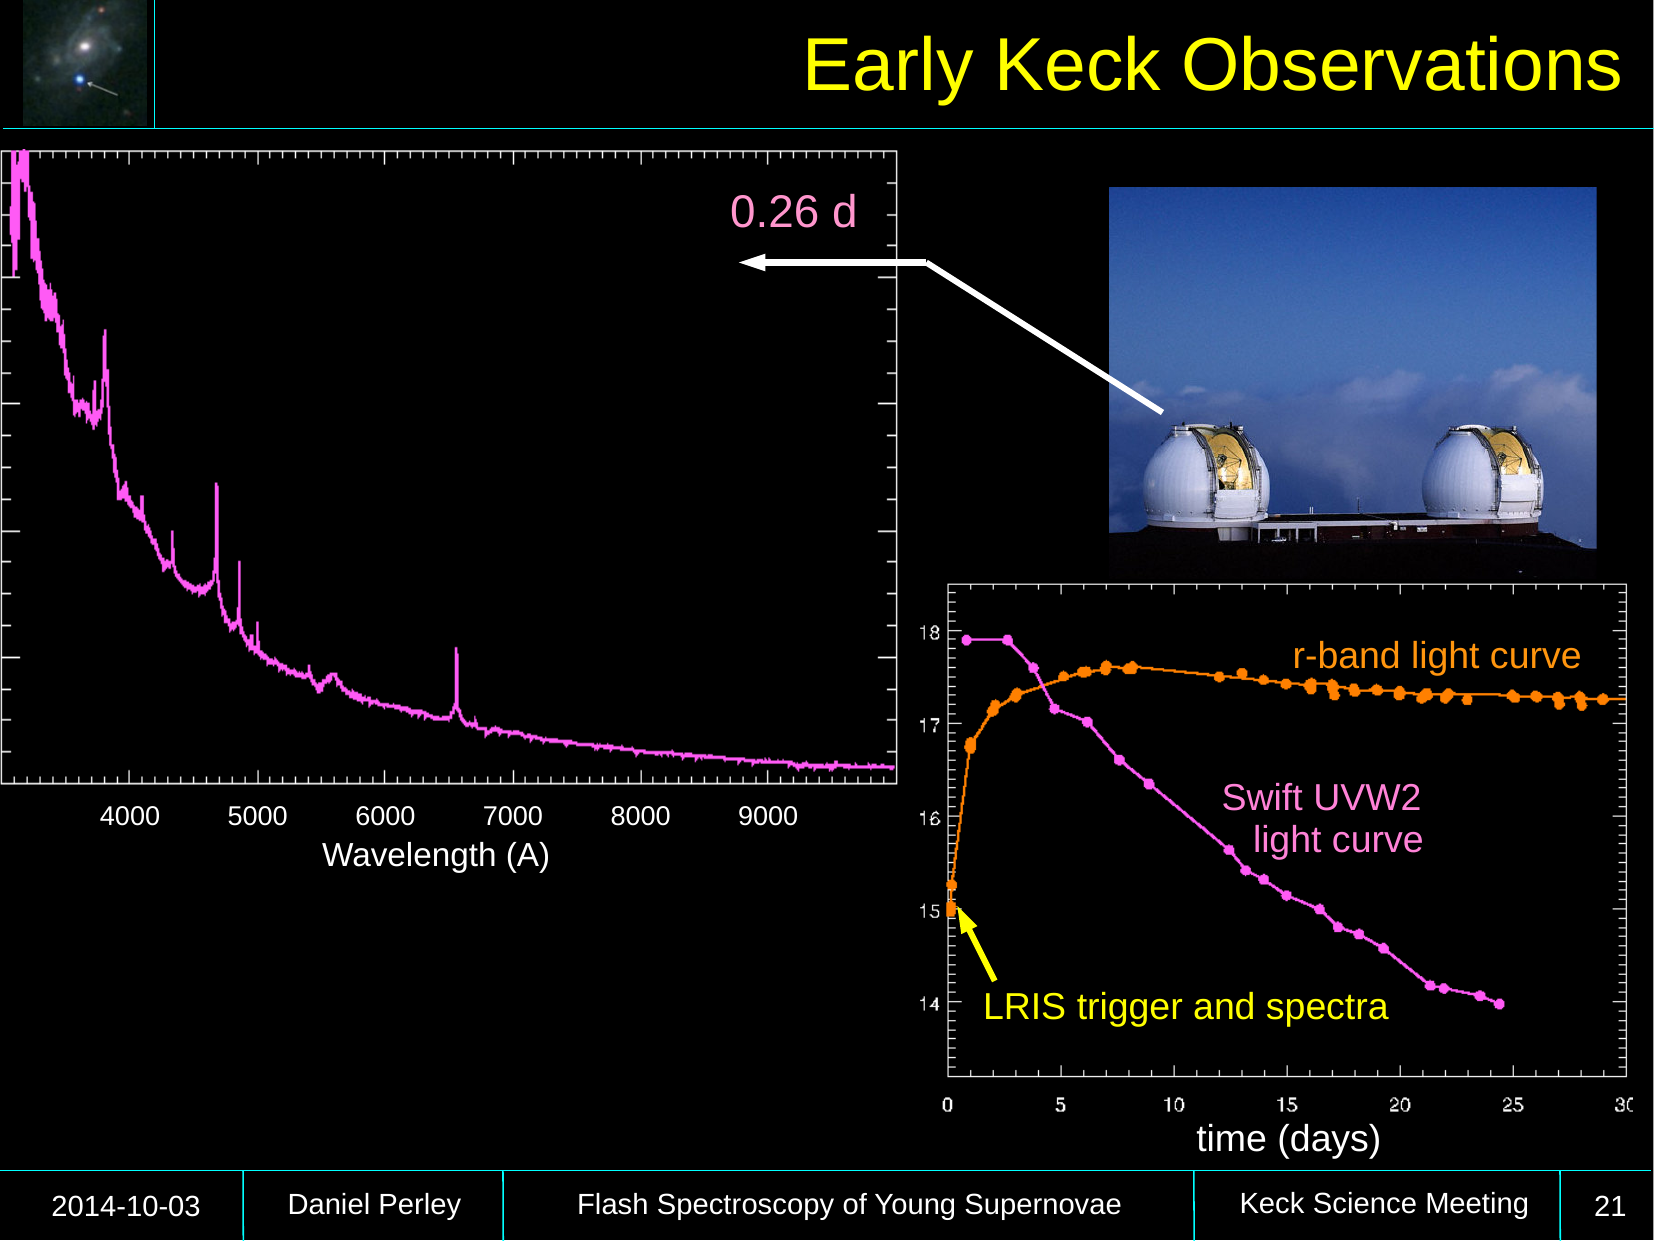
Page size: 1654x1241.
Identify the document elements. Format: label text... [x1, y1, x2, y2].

text_box LRIS trigger and spectra [965, 975, 1453, 1038]
picture [919, 187, 1633, 1126]
text_box Wavelength (A) [248, 829, 624, 881]
title Early Keck Observations [187, 21, 1624, 108]
text_box 4000 5000 6000 7000 8000 9000 [55, 793, 863, 839]
picture [23, 0, 147, 126]
text_box Swift UVW2 light curve [1203, 766, 1443, 872]
picture [0, 149, 901, 788]
text_box r-band light curve [1275, 623, 1613, 687]
text_box time (days) [1101, 1107, 1477, 1171]
text_box 0.26 d [712, 175, 876, 289]
